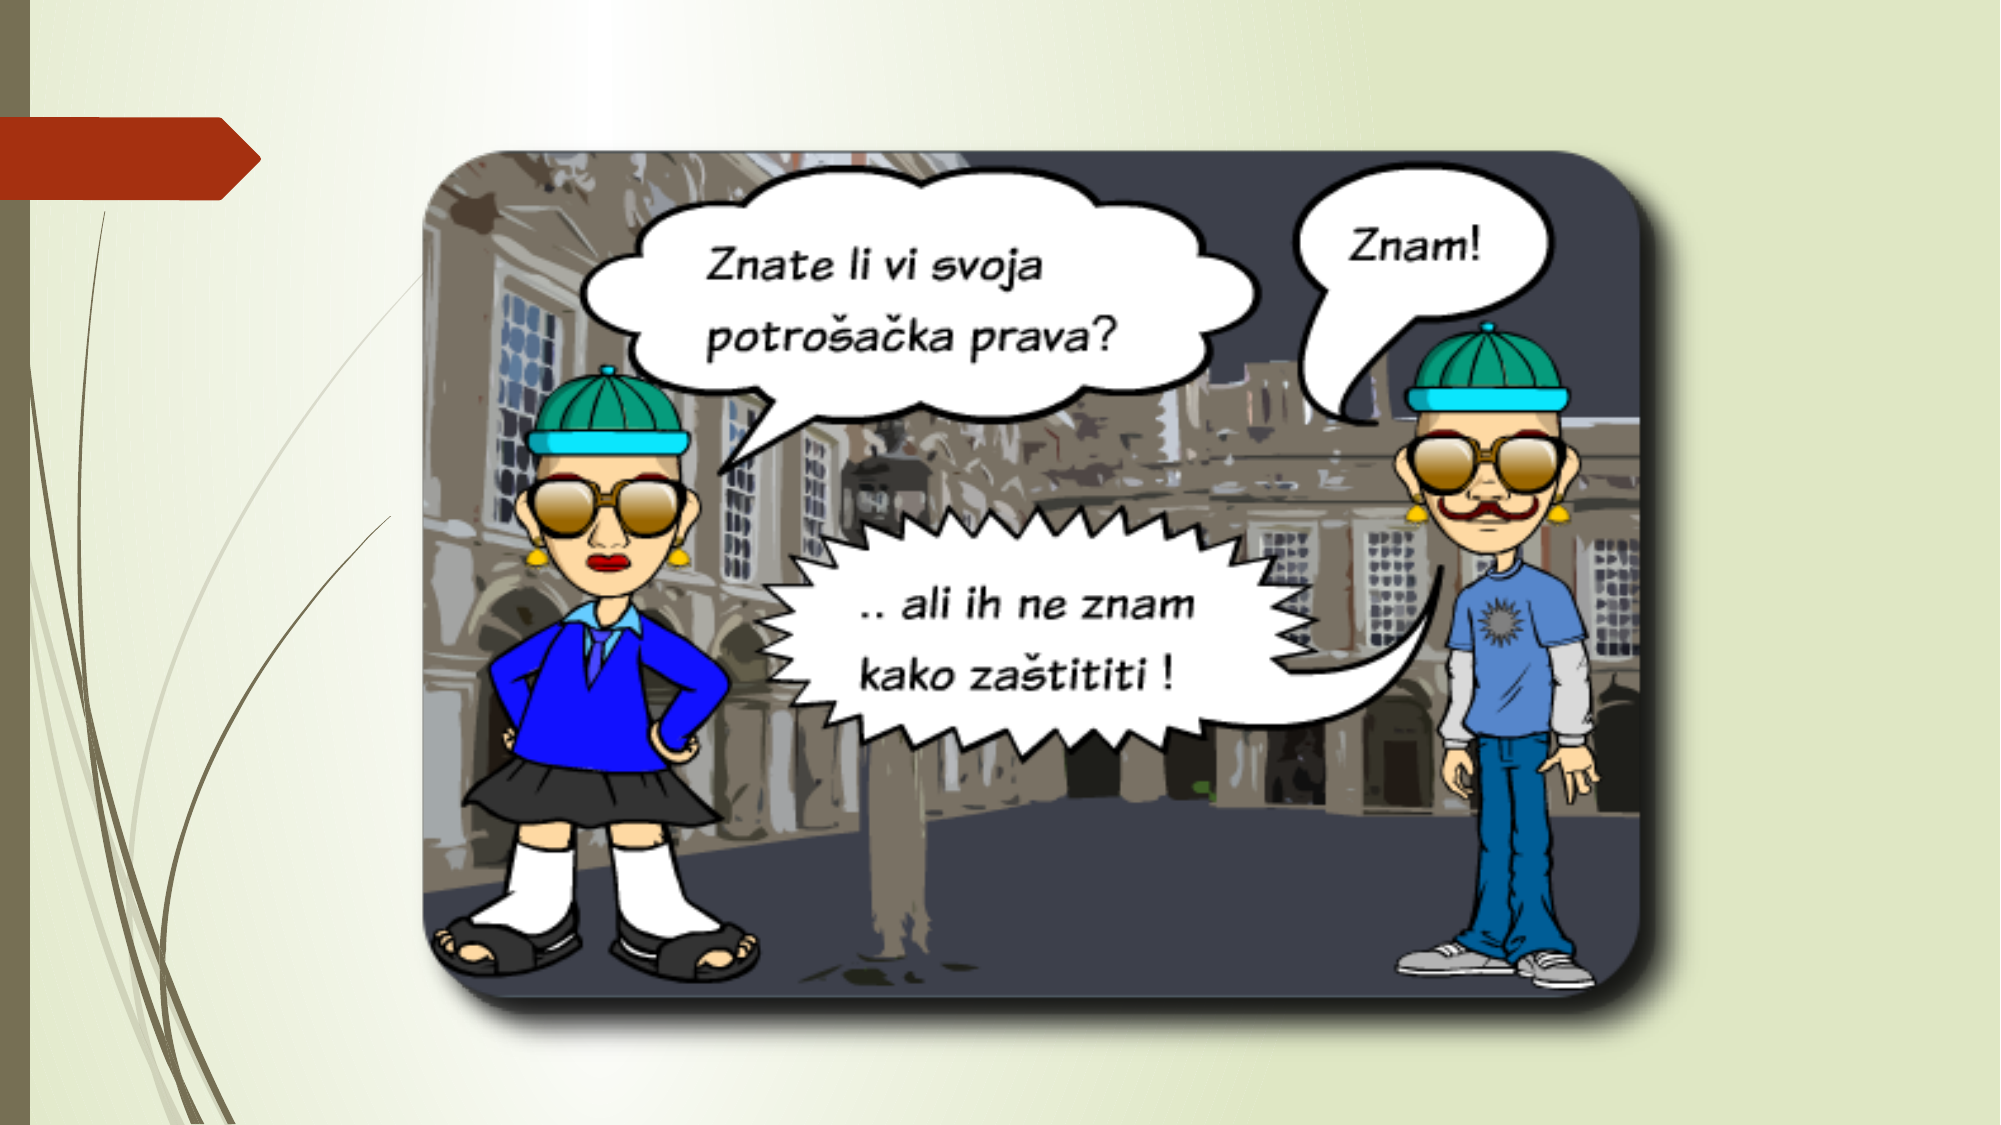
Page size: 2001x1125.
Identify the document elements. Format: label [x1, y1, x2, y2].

picture [406, 135, 1699, 1053]
